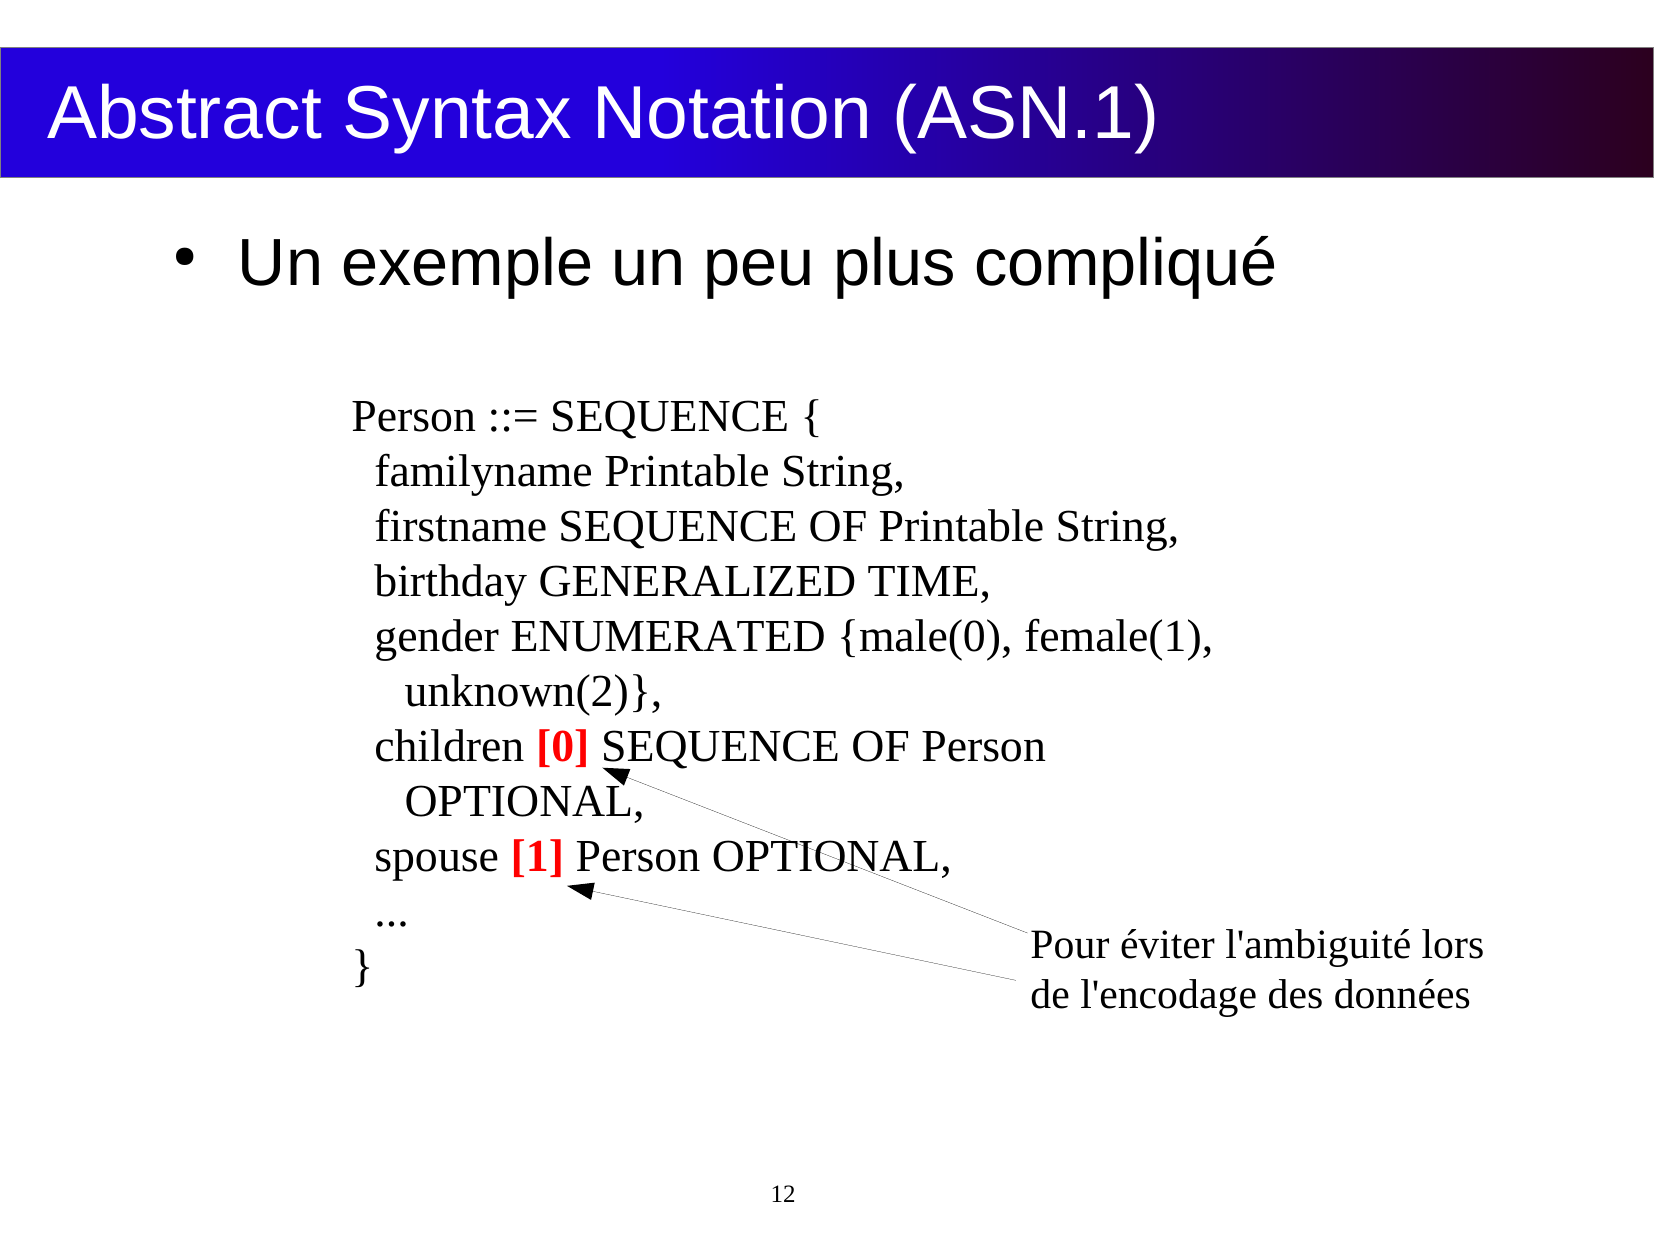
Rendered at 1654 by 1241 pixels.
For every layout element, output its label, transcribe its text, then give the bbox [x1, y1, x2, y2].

text_box Pour éviter l'ambiguité lors de l'encodage des données [1015, 909, 1511, 1025]
title Abstract Syntax Notation (ASN.1) [47, 6, 1477, 225]
list Un exemple un peu plus compliqué [116, 231, 1528, 951]
text_box Person ::= SEQUENCE { familyname Printable String, firstname SEQUENCE OF Printable String, birthday GENERALIZED TIME, gender ENUMERATED {male(0), female(1), unknown(2)}, children [0] SEQUENCE OF Person OPTIONAL, spouse [1] Person OPTIONAL, ... } [318, 377, 1276, 1099]
